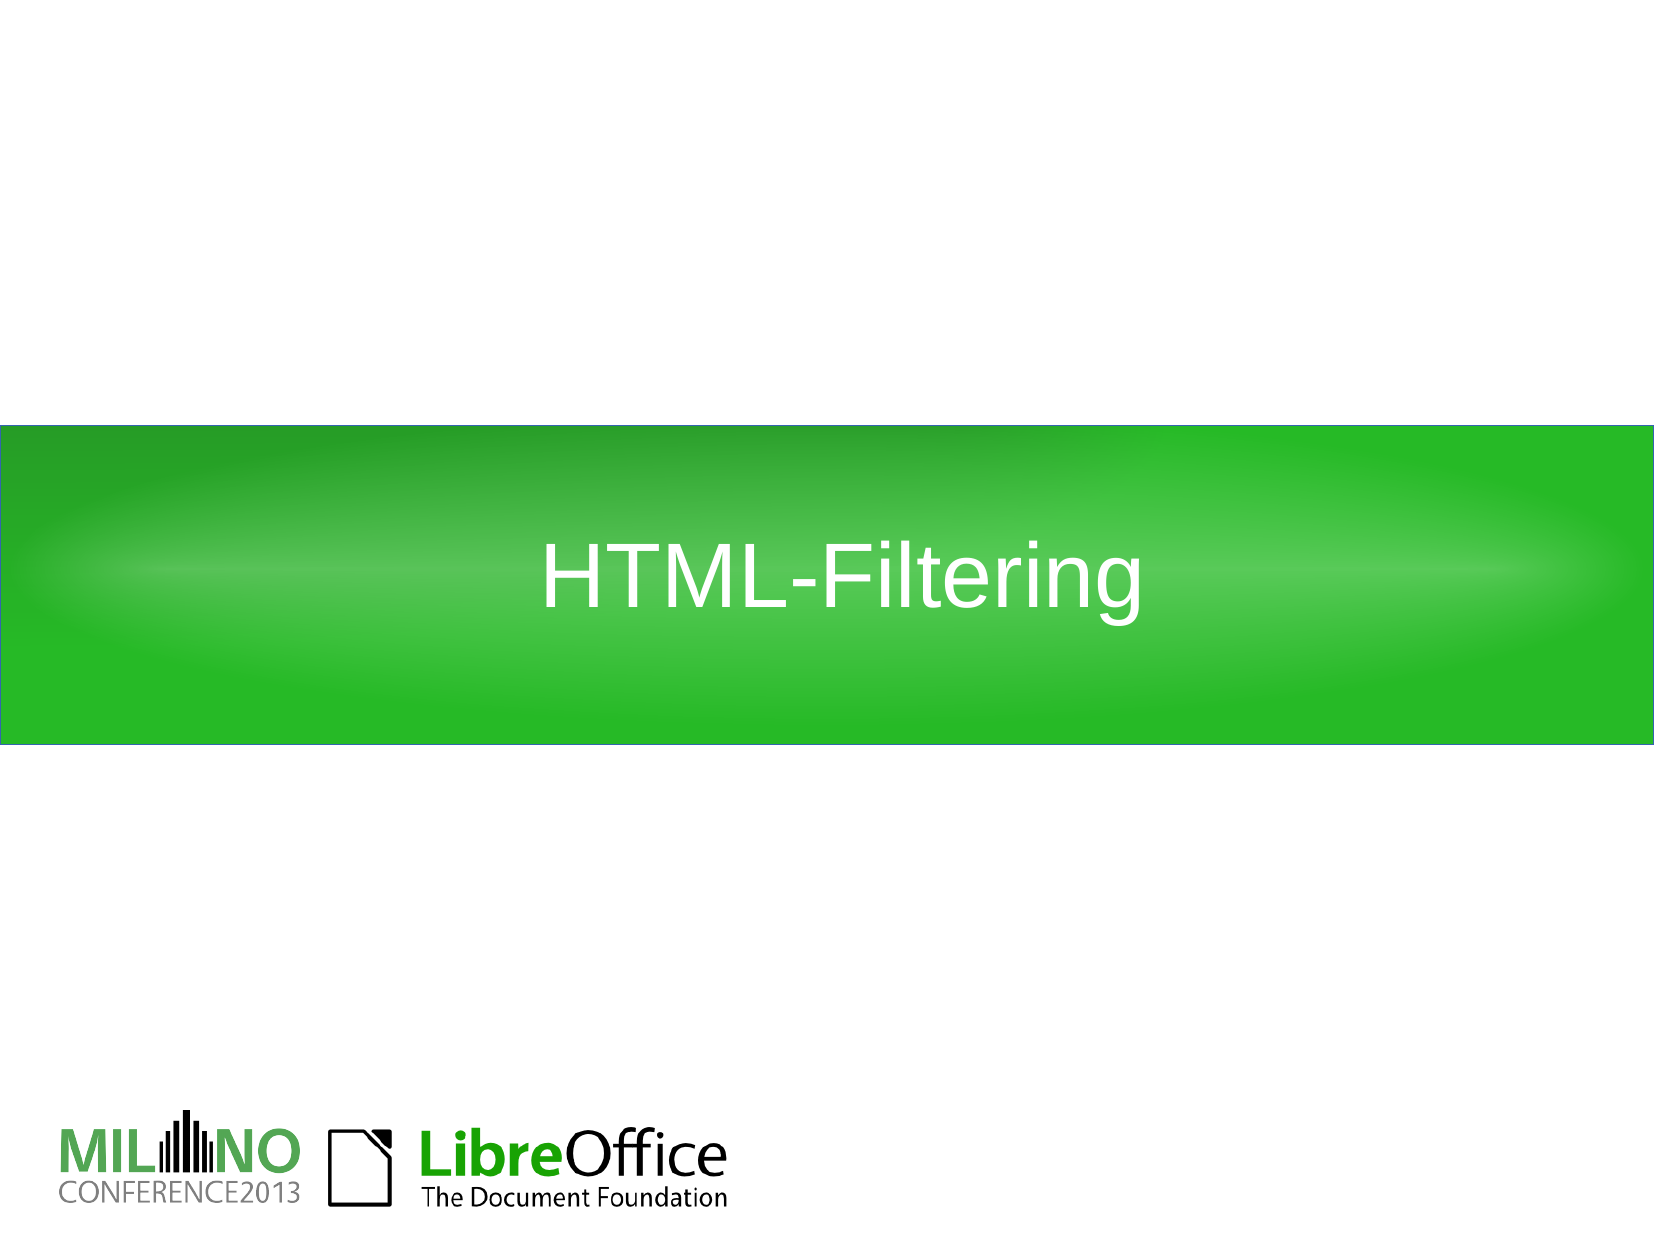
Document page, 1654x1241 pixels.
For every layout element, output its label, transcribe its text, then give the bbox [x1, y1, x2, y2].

title HTML-Filtering [82, 472, 1571, 680]
picture [59, 1092, 757, 1241]
